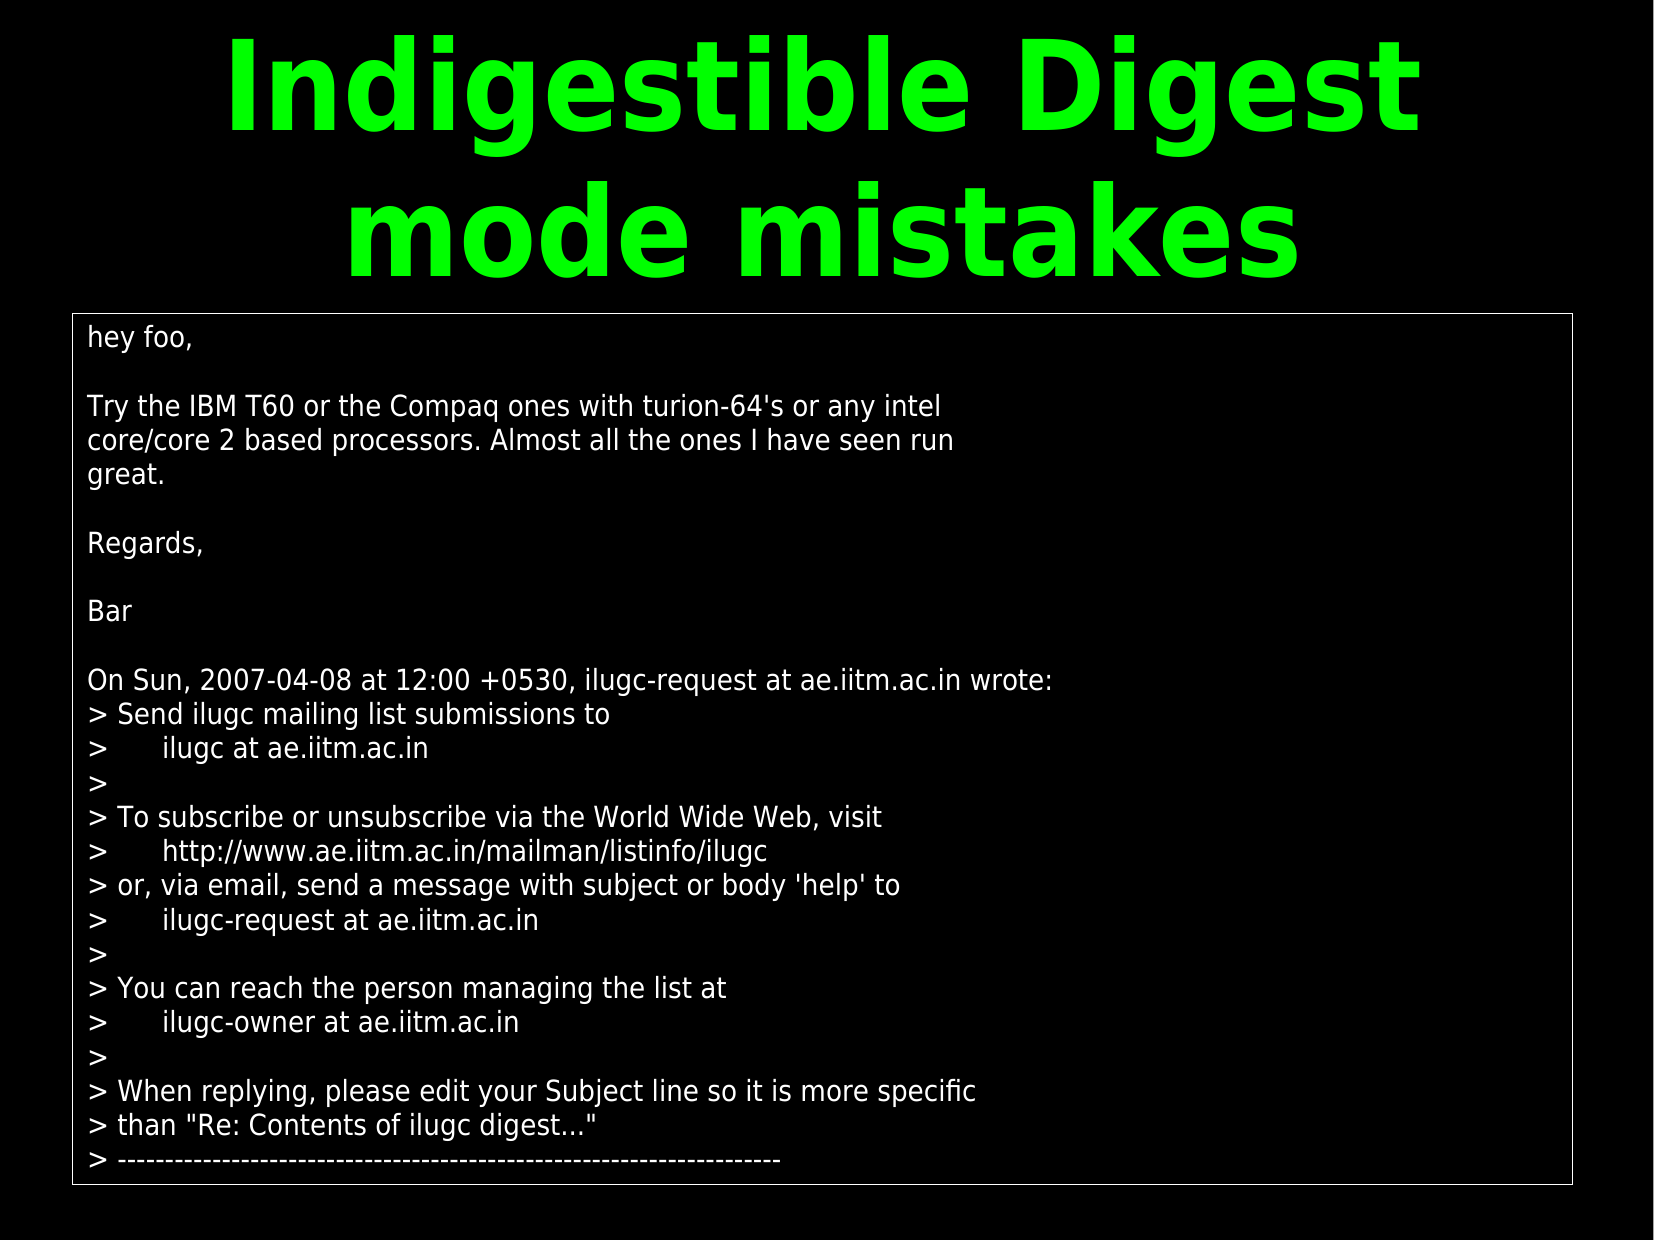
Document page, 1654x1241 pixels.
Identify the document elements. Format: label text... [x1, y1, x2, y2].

text_box Indigestible Digest mode mistakes [109, 7, 1535, 313]
text_box hey foo, Try the IBM T60 or the Compaq ones with turion-64's or any intel core/core 2 based processors. Almost all the ones I have seen run great. Regards, Bar On Sun, 2007-04-08 at 12:00 +0530, ilugc-request at ae.iitm.ac.in wrote: > Send ilugc mailing list submissions to > ilugc at ae.iitm.ac.in > > To subscribe or unsubscribe via the World Wide Web, visit > http://www.ae.iitm.ac.in/mailman/listinfo/ilugc > or, via email, send a message with subject or body 'help' to > ilugc-request at ae.iitm.ac.in > > You can reach the person managing the list at > ilugc-owner at ae.iitm.ac.in > > When replying, please edit your Subject line so it is more specific > than "Re: Contents of ilugc digest..." > ---------------------------------------------------------------------- [72, 313, 1573, 1185]
